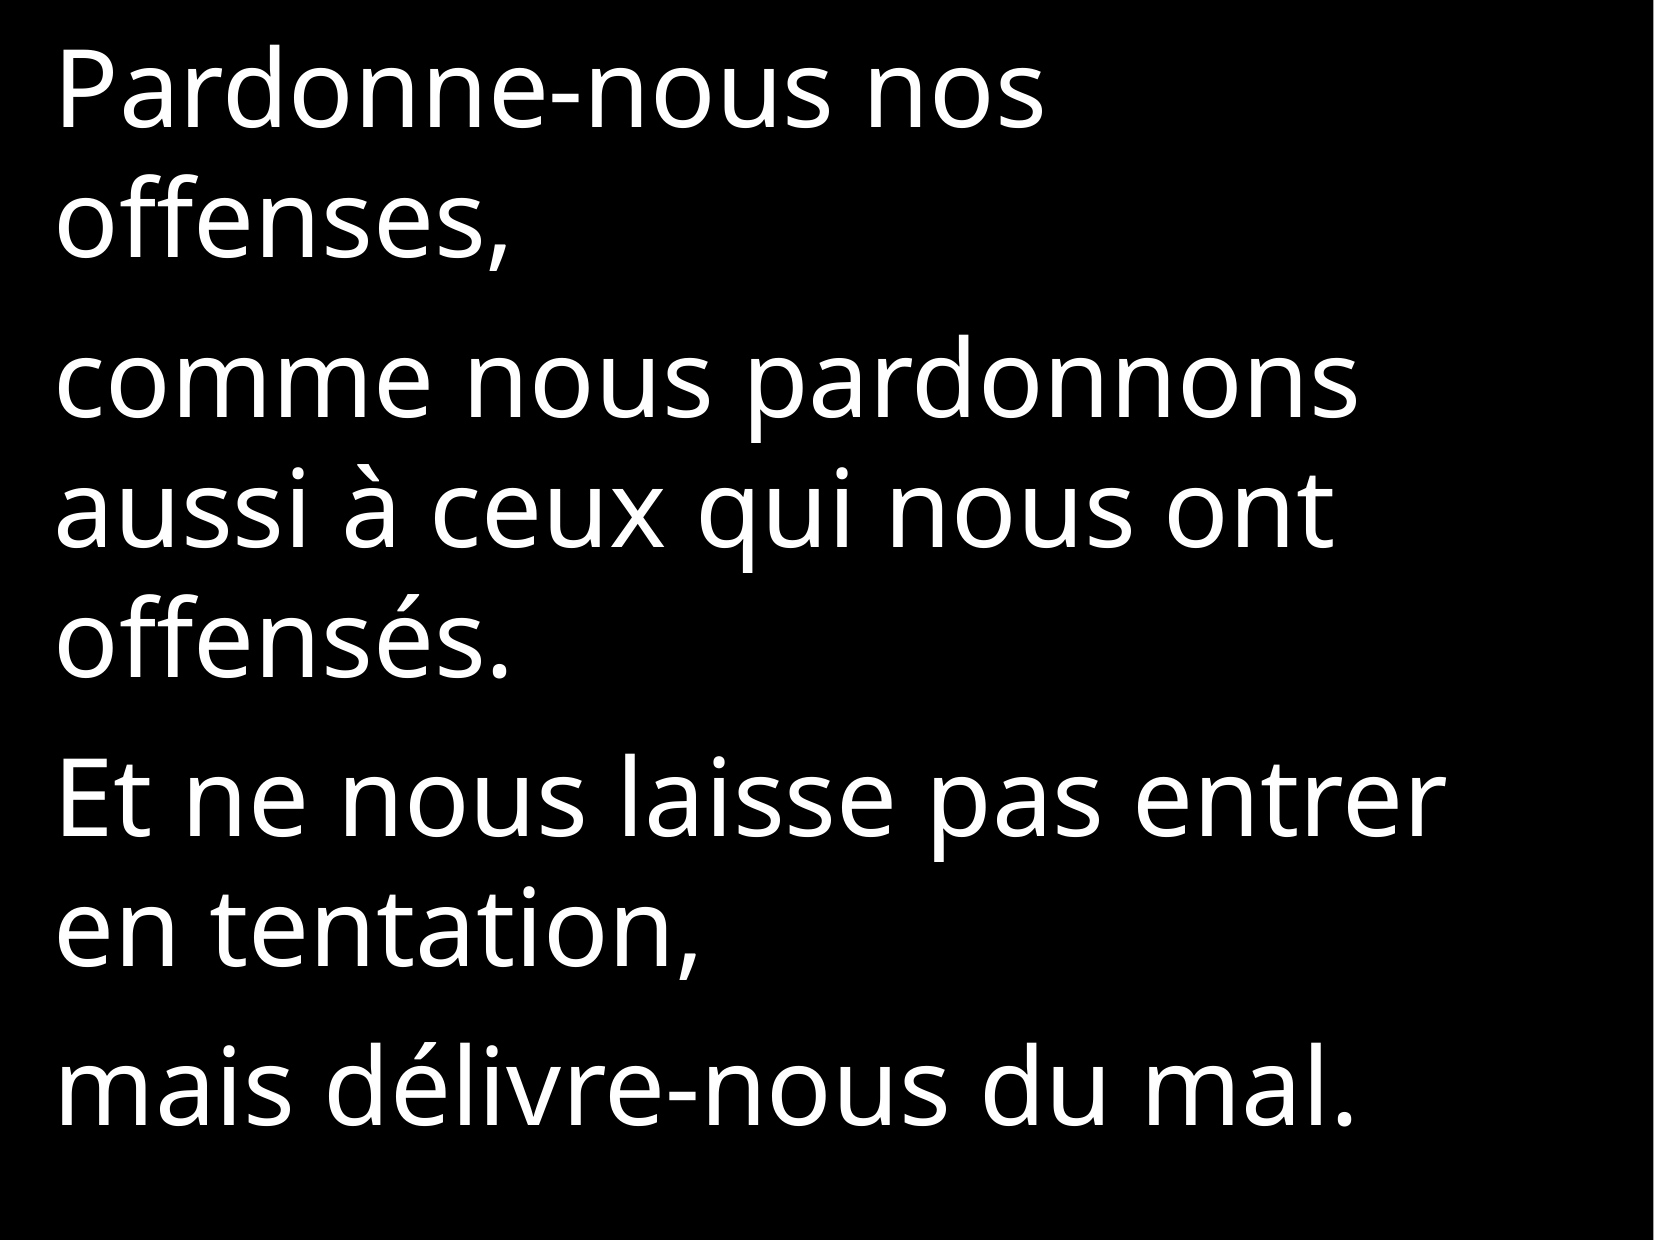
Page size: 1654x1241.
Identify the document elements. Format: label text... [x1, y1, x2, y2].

list Pardonne-nous nos offenses, comme nous pardonnons aussi à ceux qui nous ont offensés. Et ne nous laisse pas entrer en tentation, mais délivre-nous du mal. [2, 12, 1501, 1111]
